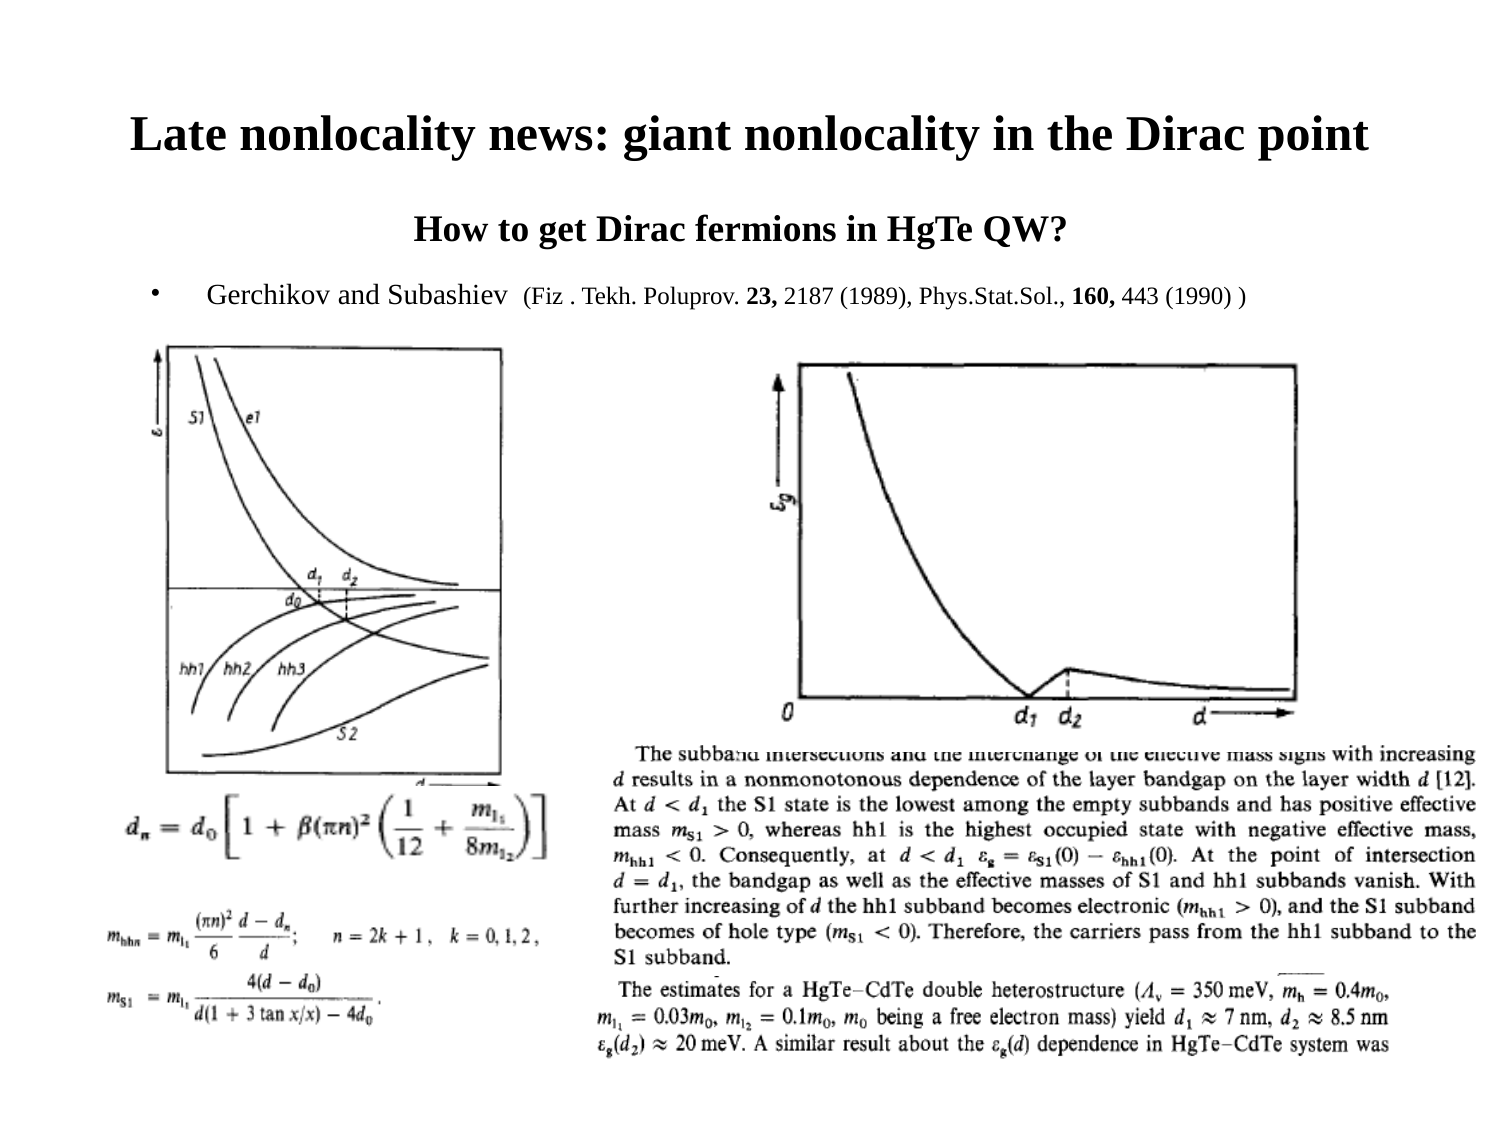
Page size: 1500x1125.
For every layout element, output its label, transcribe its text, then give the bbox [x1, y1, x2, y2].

text_box Late nonlocality news: giant nonlocality in the Dirac point [112, 76, 1388, 185]
title How to get Dirac fermions in HgTe QW? [112, 185, 1387, 263]
picture [100, 326, 550, 870]
picture [64, 904, 561, 1069]
list Gerchikov and Subashiev (Fiz . Tekh. Poluprov. 23, 2187 (1989), Phys.Stat.Sol., 160, 443 (1990) ) [135, 267, 1459, 978]
picture [584, 337, 1483, 1059]
